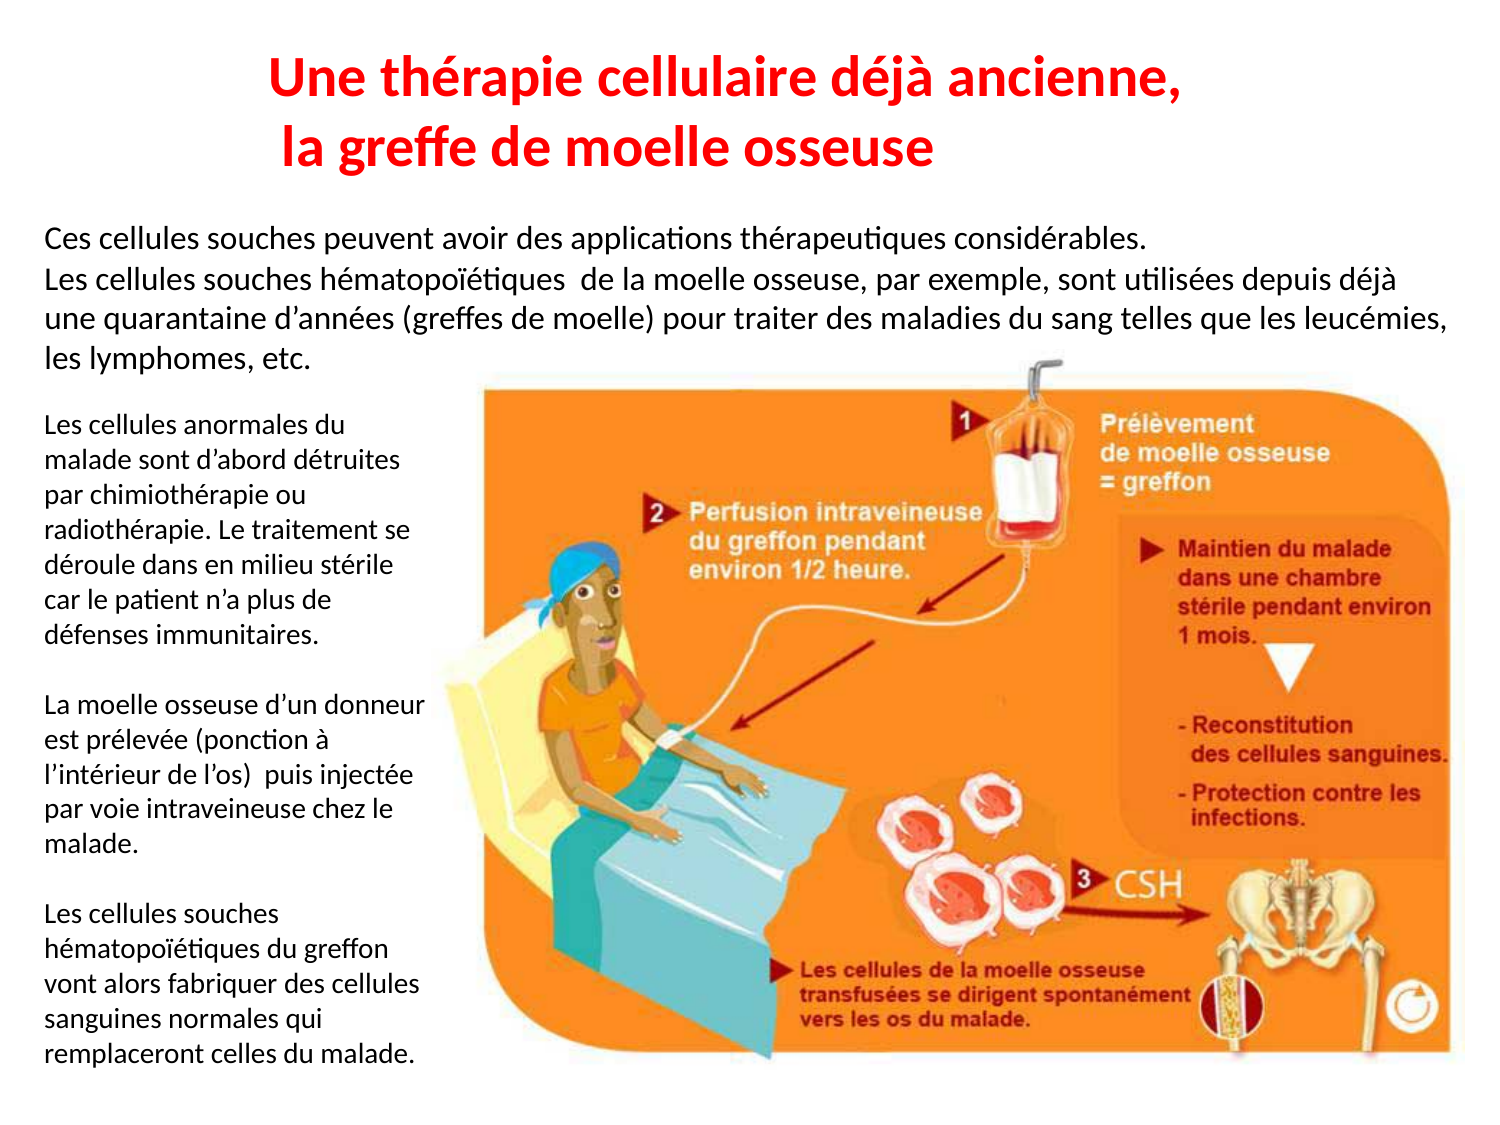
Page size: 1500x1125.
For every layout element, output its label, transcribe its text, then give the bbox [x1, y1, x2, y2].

text_box Ces cellules souches peuvent avoir des applications thérapeutiques considérables. Les cellules souches hématopoïétiques de la moelle osseuse, par exemple, sont utilisées depuis déjà une quarantaine d’années (greffes de moelle) pour traiter des maladies du sang telles que les leucémies, les lymphomes, etc. [29, 209, 1471, 424]
picture [431, 349, 1465, 1070]
text_box Les cellules anormales du malade sont d’abord détruites par chimiothérapie ou radiothérapie. Le traitement se déroule dans en milieu stérile car le patient n’a plus de défenses immunitaires. La moelle osseuse d’un donneur est prélevée (ponction à l’intérieur de l’os) puis injectée par voie intraveineuse chez le malade. Les cellules souches hématopoïétiques du greffon vont alors fabriquer des cellules sanguines normales qui remplaceront celles du malade. [29, 397, 443, 1117]
text_box Une thérapie cellulaire déjà ancienne, la greffe de moelle osseuse [253, 30, 1258, 186]
